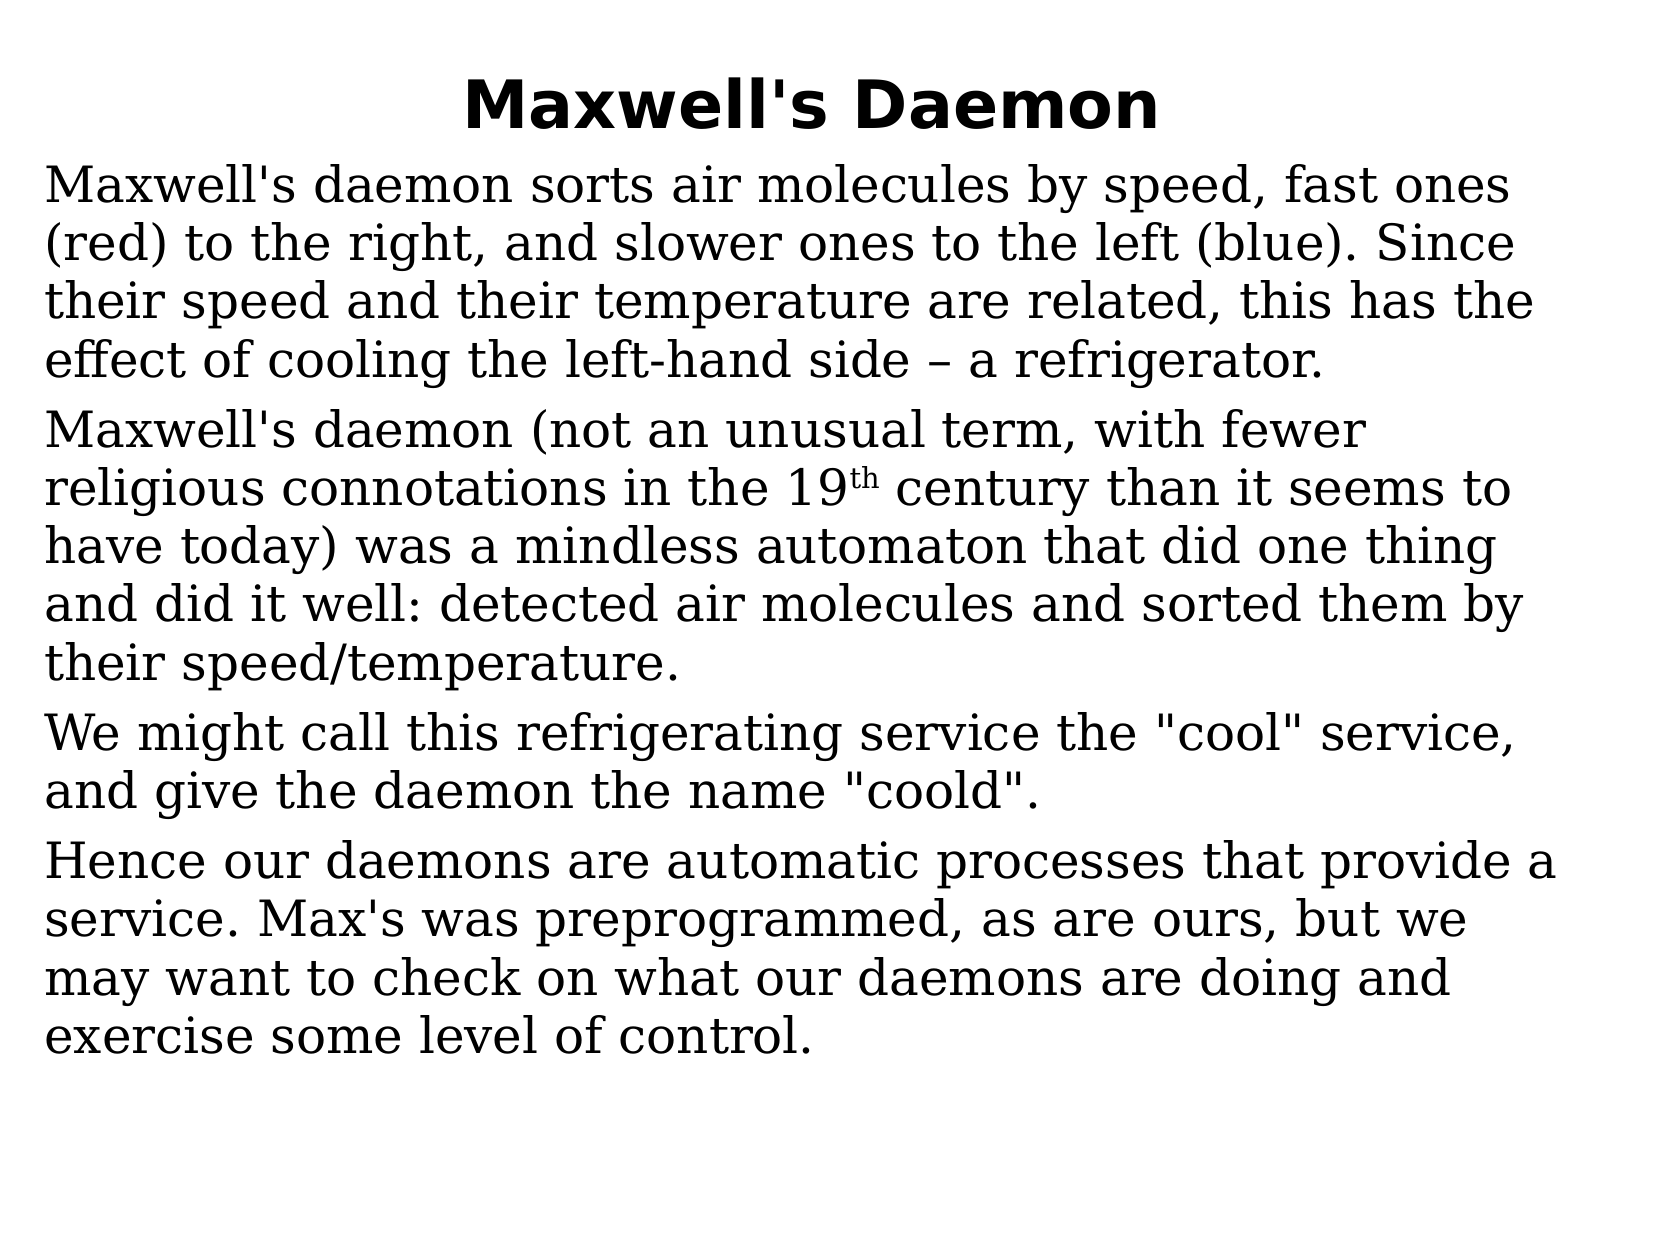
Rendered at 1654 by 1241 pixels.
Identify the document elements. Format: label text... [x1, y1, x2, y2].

text_box Maxwell's Daemon Maxwell's daemon sorts air molecules by speed, fast ones (red) to the right, and slower ones to the left (blue). Since their speed and their temperature are related, this has the effect of cooling the left-hand side – a refrigerator. Maxwell's daemon (not an unusual term, with fewer religious connotations in the 19th century than it seems to have today) was a mindless automaton that did one thing and did it well: detected air molecules and sorted them by their speed/temperature. We might call this refrigerating service the "cool" service, and give the daemon the name "coold". Hence our daemons are automatic processes that provide a service. Max's was preprogrammed, as are ours, but we may want to check on what our daemons are doing and exercise some level of control. [29, 59, 1595, 1074]
